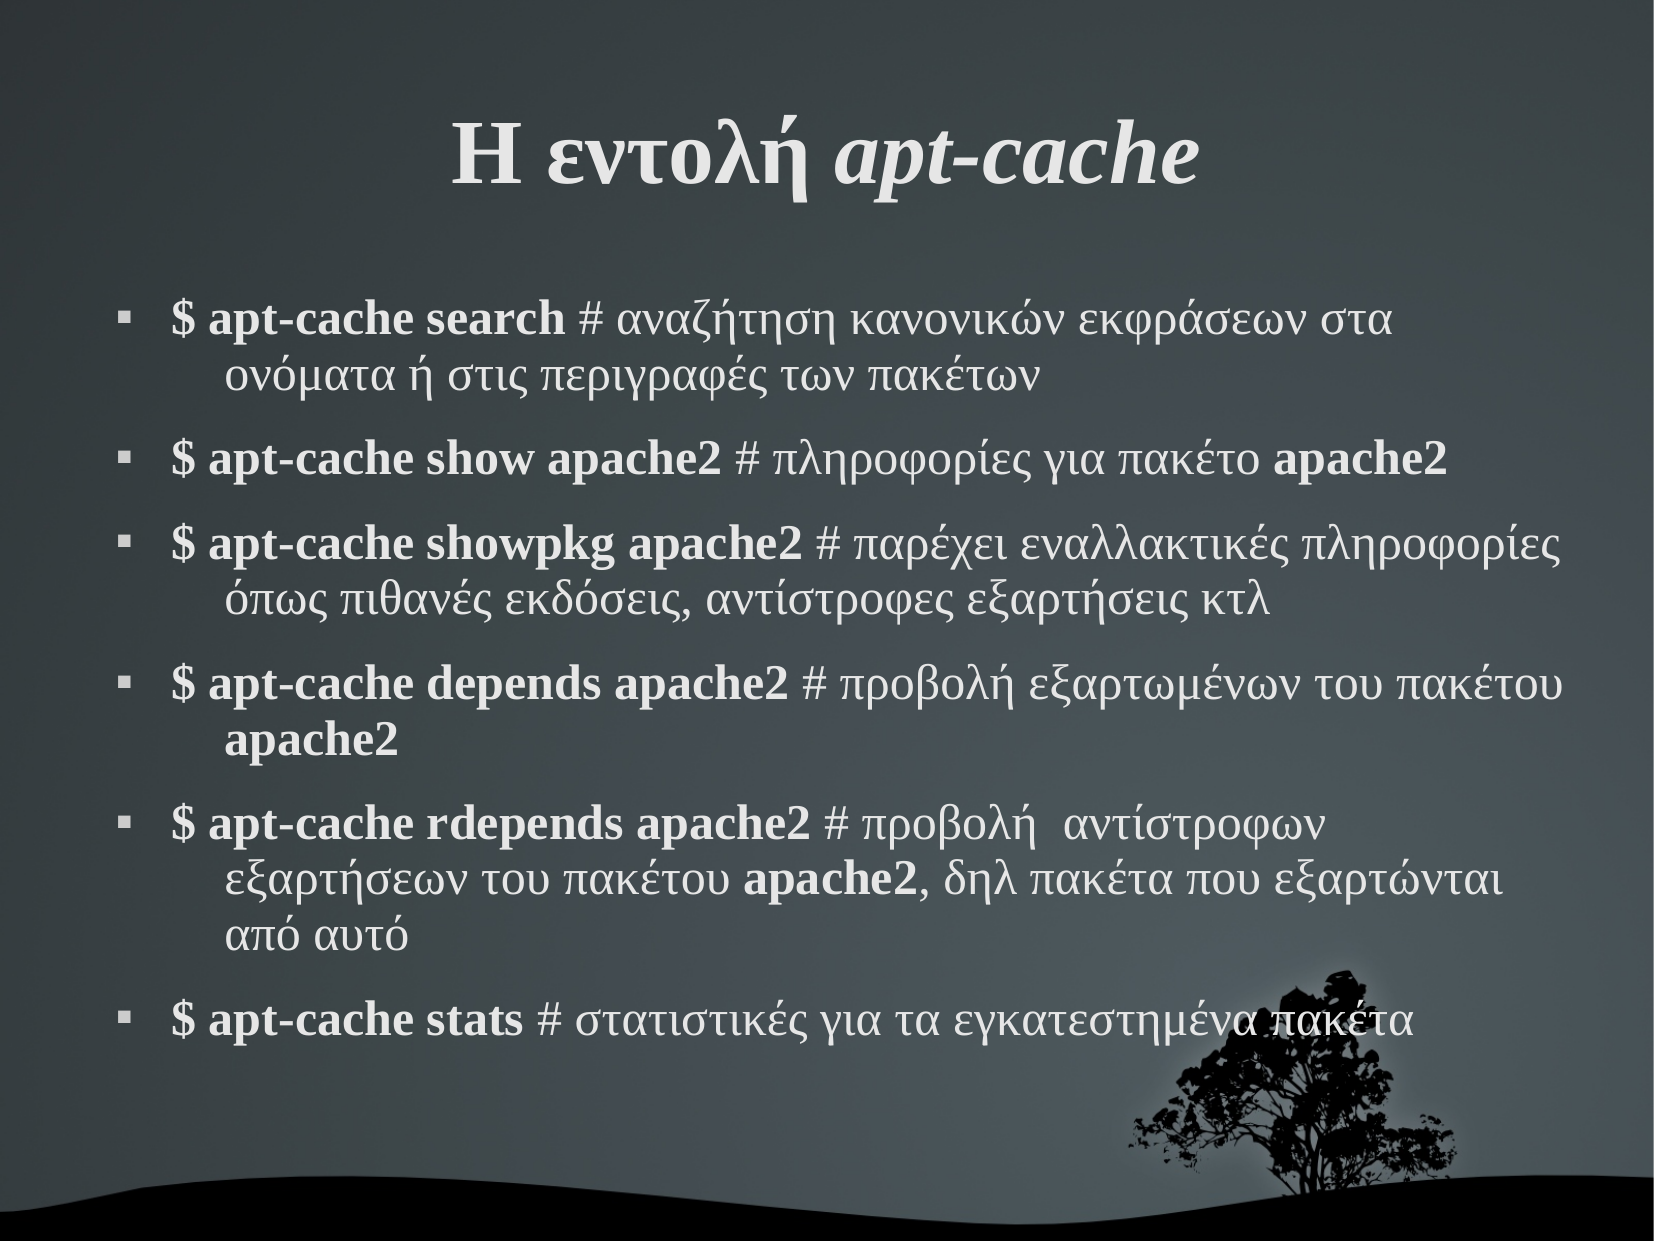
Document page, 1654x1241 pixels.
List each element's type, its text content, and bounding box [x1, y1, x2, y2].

list $ apt-cache search # αναζήτηση κανονικών εκφράσεων στα ονόματα ή στις περιγραφές των πακέτων $ apt-cache show apache2 # πληροφορίες για πακέτο apache2 $ apt-cache showpkg apache2 # παρέχει εναλλακτικές πληροφορίες όπως πιθανές εκδόσεις, αντίστροφες εξαρτήσεις κτλ $ apt-cache depends apache2 # προβολή εξαρτωμένων του πακέτου apache2 $ apt-cache rdepends apache2 # προβολή αντίστροφων εξαρτήσεων του πακέτου apache2, δηλ πακέτα που εξαρτώνται από αυτό $ apt-cache stats # στατιστικές για τα εγκατεστημένα πακέτα [82, 290, 1571, 1142]
picture [0, 0, 1654, 1241]
title Η εντολή apt-cache [82, 49, 1571, 257]
